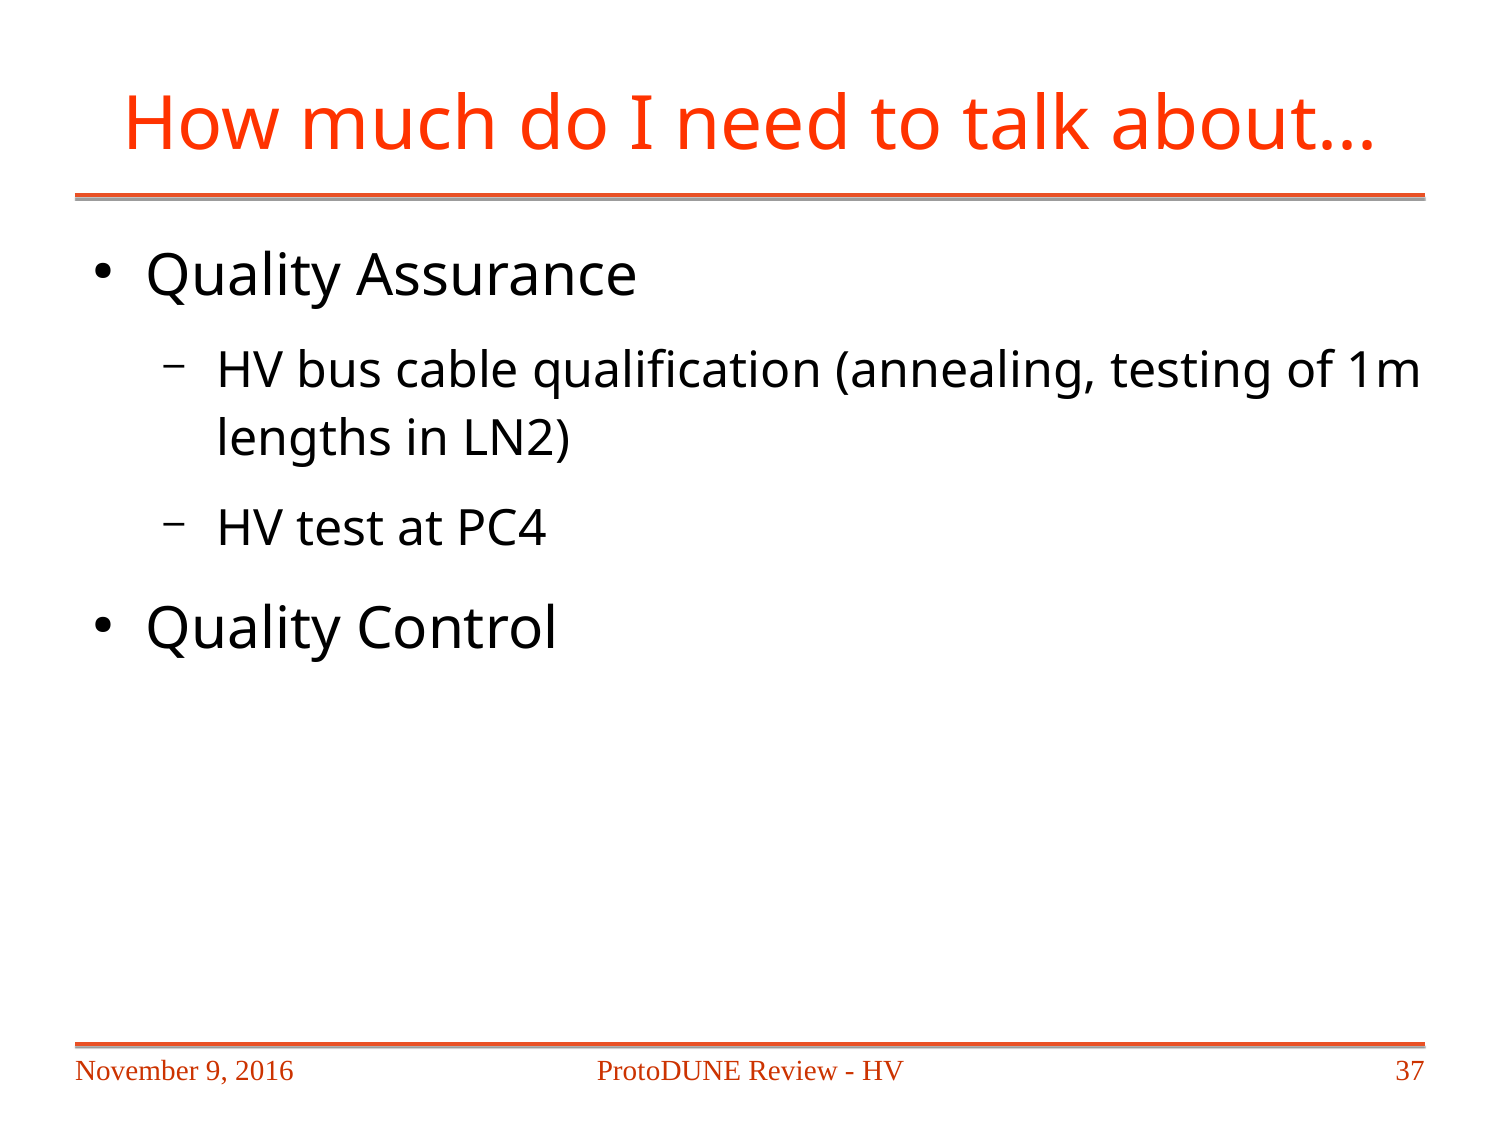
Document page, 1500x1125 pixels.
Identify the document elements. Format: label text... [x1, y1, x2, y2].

list Quality Assurance HV bus cable qualification (annealing, testing of 1m lengths in LN2) HV test at PC4 Quality Control [75, 232, 1425, 1002]
title How much do I need to talk about... [75, 44, 1425, 196]
